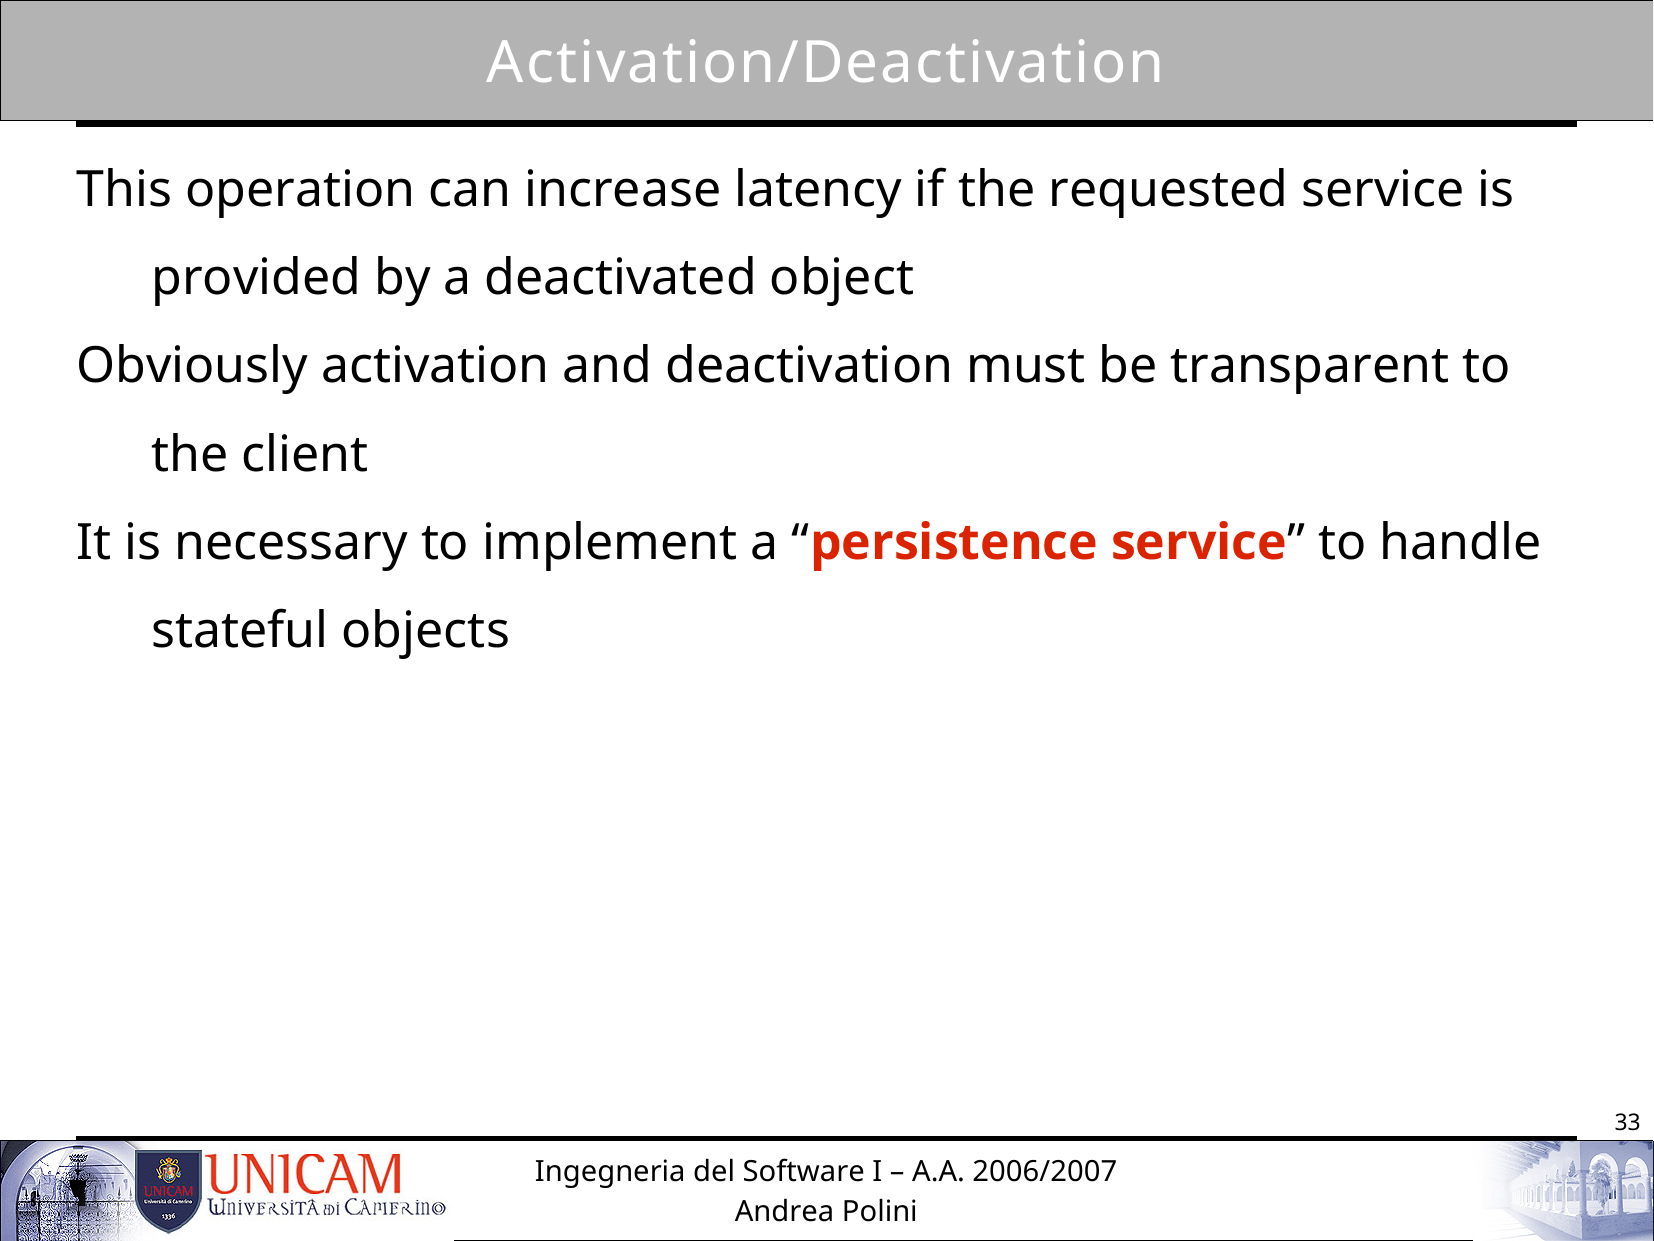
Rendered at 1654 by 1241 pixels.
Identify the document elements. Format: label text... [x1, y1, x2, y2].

picture [0, 1141, 454, 1241]
list This operation can increase latency if the requested service is provided by a deactivated object Obviously activation and deactivation must be transparent to the client It is necessary to implement a “persistence service” to handle stateful objects [76, 152, 1577, 671]
picture [1473, 1141, 1654, 1241]
title Activation/Deactivation [0, 0, 1653, 121]
